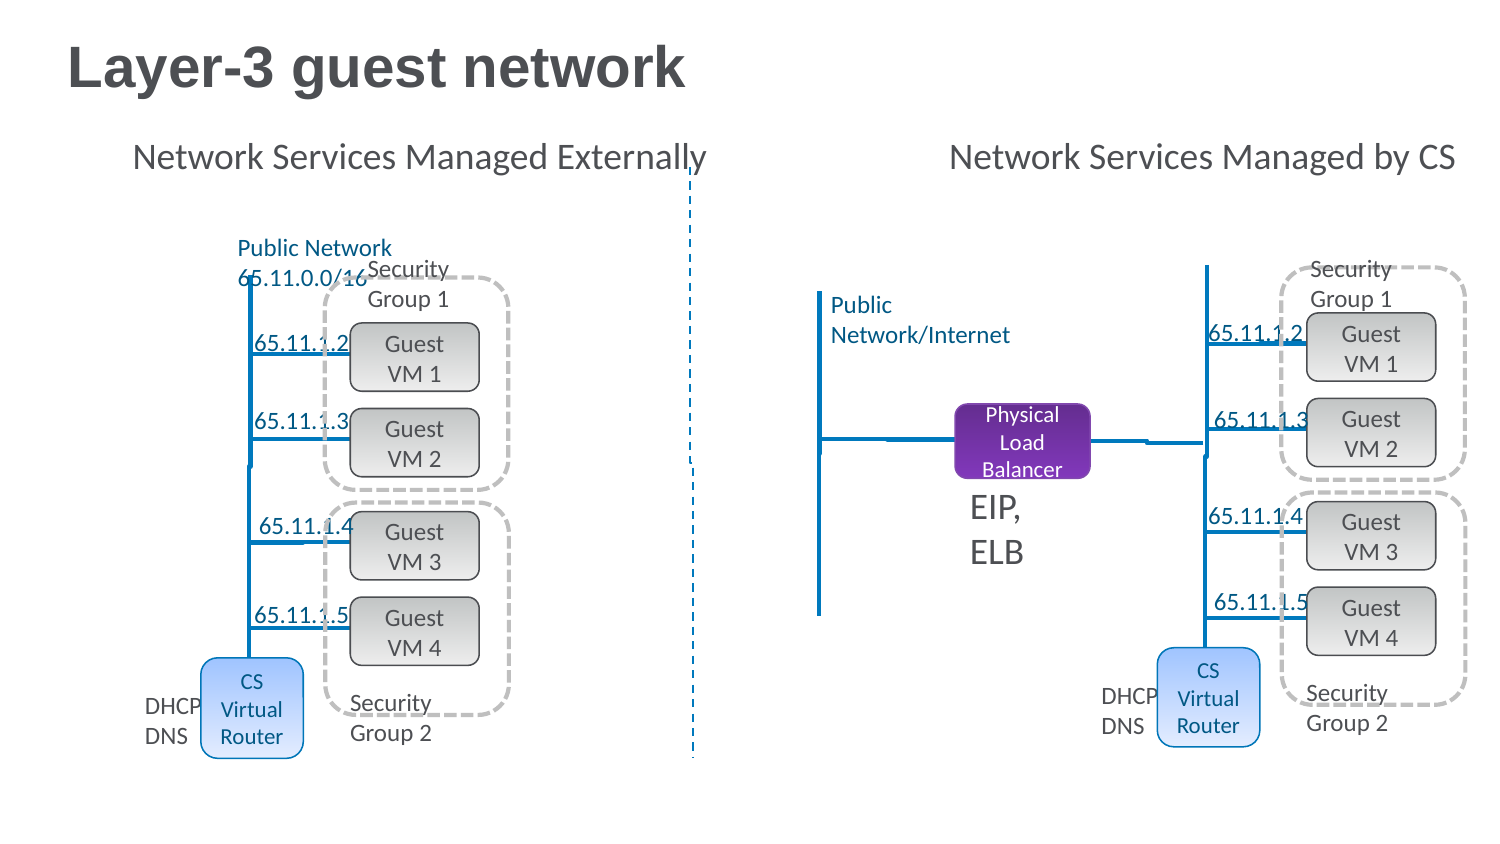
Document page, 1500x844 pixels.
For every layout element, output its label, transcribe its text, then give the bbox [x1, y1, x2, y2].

title Layer-3 guest network [52, 21, 1259, 108]
text_box 65.11.1.5 [1202, 580, 1335, 622]
text_box Guest VM 3 [1306, 501, 1436, 570]
text_box Security Group 1 [356, 246, 525, 293]
text_box Guest VM 1 [1306, 312, 1436, 382]
text_box Guest VM 3 [350, 511, 480, 580]
text_box 65.11.1.4 [247, 503, 388, 546]
text_box Security Group 2 [338, 681, 508, 727]
text_box Public Network/Internet [819, 282, 1038, 374]
text_box EIP, ELB [958, 476, 1060, 519]
text_box 65.11.1.2 [242, 320, 375, 363]
text_box Guest VM 4 [350, 597, 480, 666]
text_box DHCP, DNS [1090, 673, 1157, 716]
text_box Guest VM 1 [350, 322, 480, 392]
text_box CS Virtual Router [200, 657, 304, 759]
text_box DHCP, DNS [133, 683, 200, 726]
text_box 65.11.1.4 [1196, 494, 1329, 537]
text_box Security Group 1 [1299, 246, 1468, 293]
text_box 65.11.1.3 [242, 399, 375, 442]
text_box CS Virtual Router [1157, 647, 1260, 747]
text_box Security Group 2 [1295, 671, 1464, 717]
text_box Network Services Managed by CS [937, 126, 1468, 183]
text_box Network Services Managed Externally [121, 126, 719, 183]
text_box 65.11.1.3 [1202, 397, 1335, 440]
text_box Public Network 65.11.0.0/16 [226, 225, 595, 272]
text_box 65.11.1.2 [1196, 310, 1329, 353]
text_box Physical Load Balancer [955, 403, 1091, 479]
text_box Guest VM 2 [350, 408, 480, 477]
text_box 65.11.1.5 [242, 593, 375, 636]
text_box Guest VM 2 [1306, 398, 1436, 467]
text_box Guest VM 4 [1306, 587, 1436, 656]
